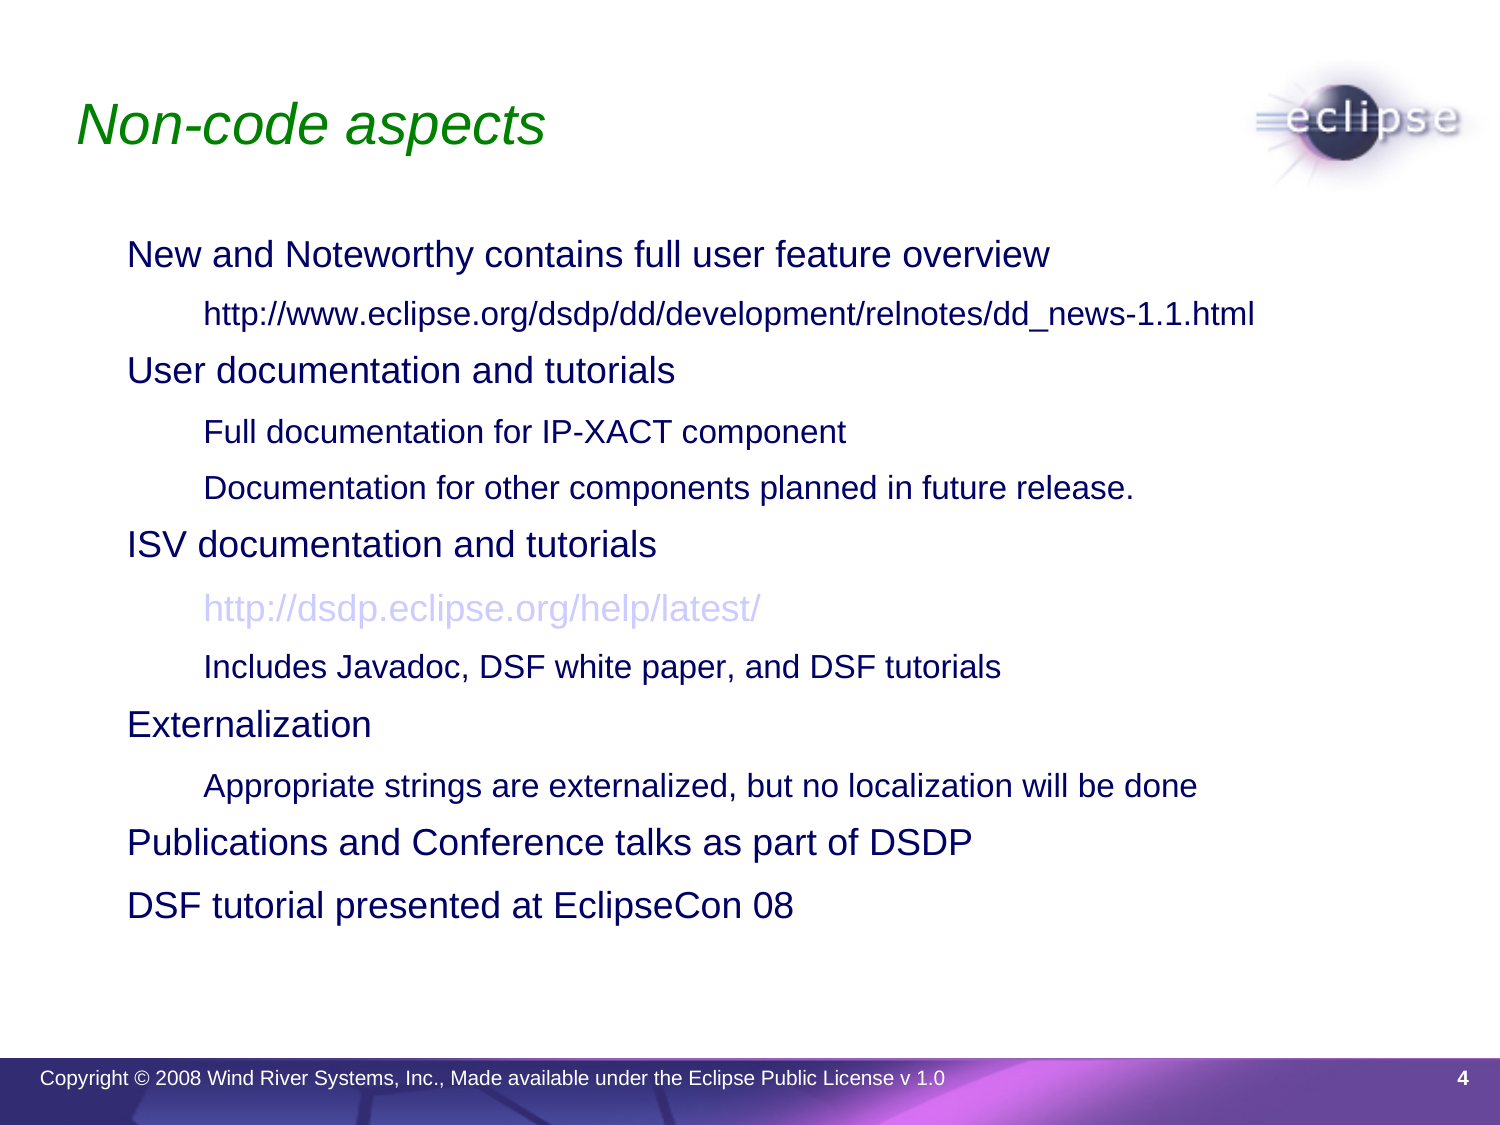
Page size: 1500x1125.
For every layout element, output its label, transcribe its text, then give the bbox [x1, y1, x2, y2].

list New and Noteworthy contains full user feature overview http://www.eclipse.org/dsdp/dd/development/relnotes/dd_news-1.1.html User documentation and tutorials Full documentation for IP-XACT component Documentation for other components planned in future release. ISV documentation and tutorials http://dsdp.eclipse.org/help/latest/ Includes Javadoc, DSF white paper, and DSF tutorials Externalization Appropriate strings are externalized, but no localization will be done Publications and Conference talks as part of DSDP DSF tutorial presented at EclipseCon 08 [112, 225, 1388, 1001]
text_box <number> [1133, 1059, 1484, 1100]
picture [1222, 60, 1500, 191]
picture [0, 1058, 1500, 1125]
title Non-code aspects [26, 90, 1223, 172]
